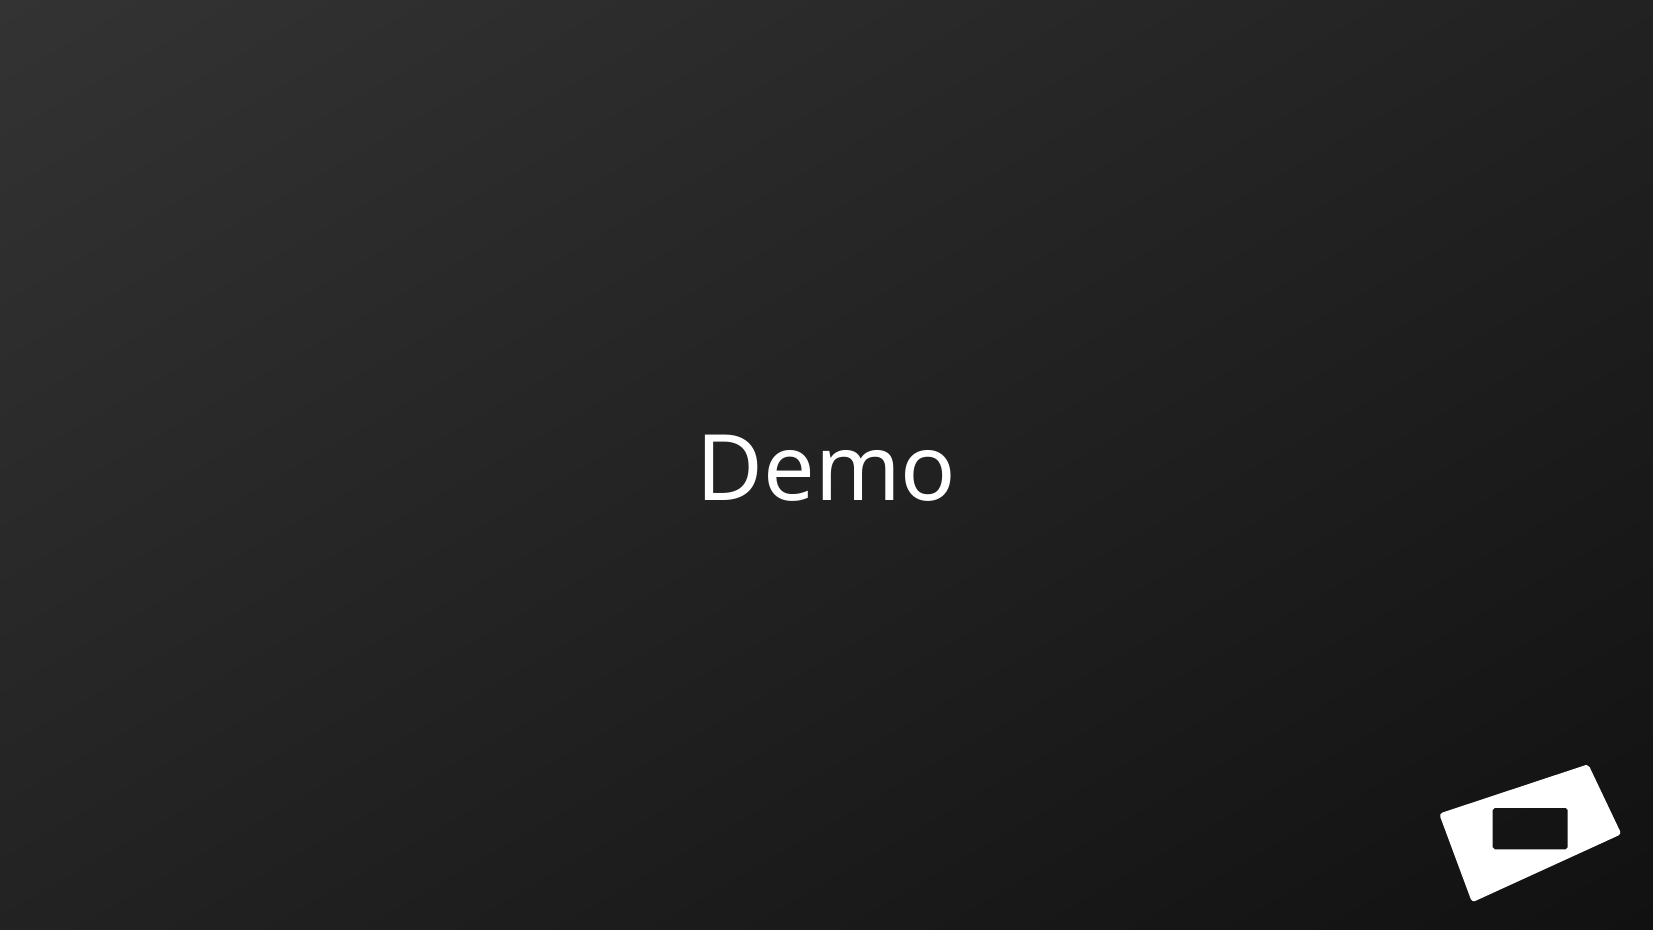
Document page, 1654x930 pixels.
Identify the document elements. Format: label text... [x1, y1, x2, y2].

title Demo [82, 387, 1571, 543]
picture [1440, 765, 1621, 902]
